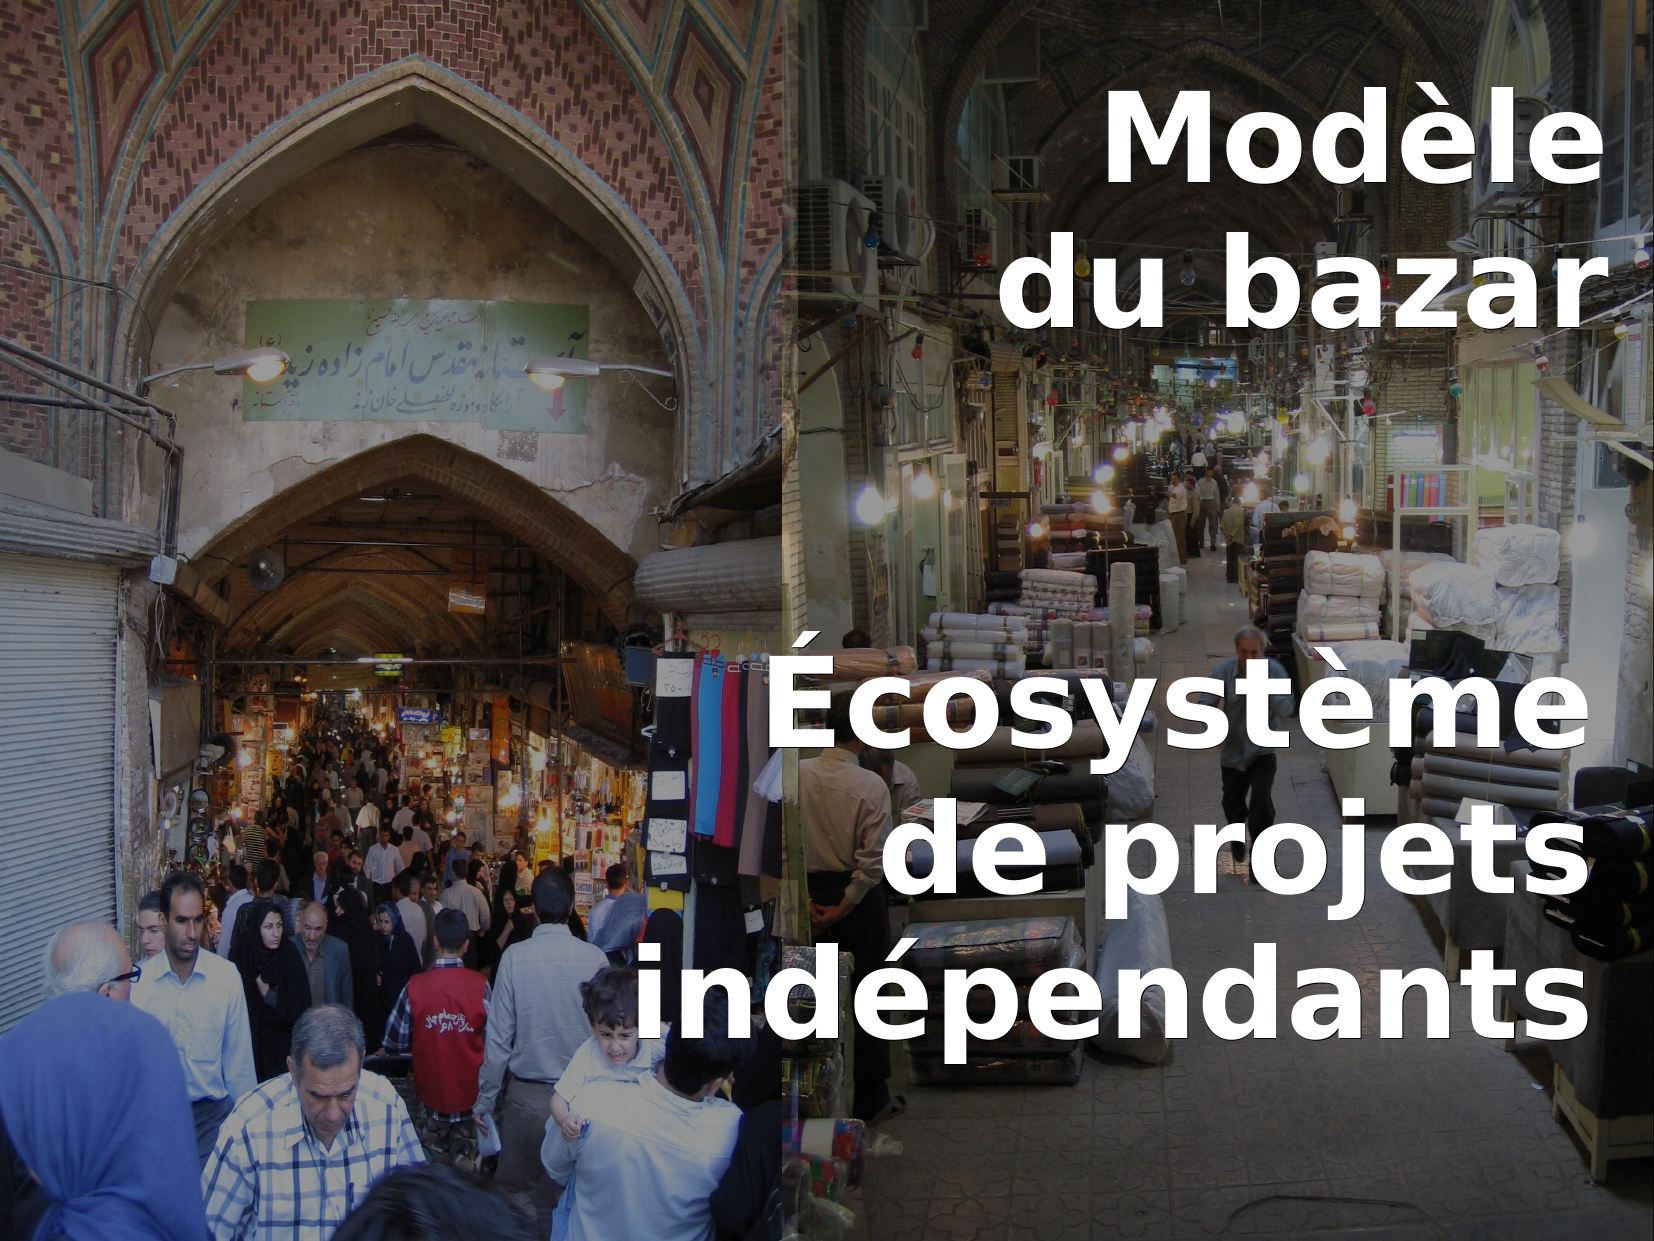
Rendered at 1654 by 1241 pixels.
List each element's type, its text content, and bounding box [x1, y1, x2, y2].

text_box Écosystème de projets indépendants [0, 624, 1610, 1076]
picture [0, 0, 1654, 1241]
text_box Modèle du bazar [0, 59, 1625, 365]
